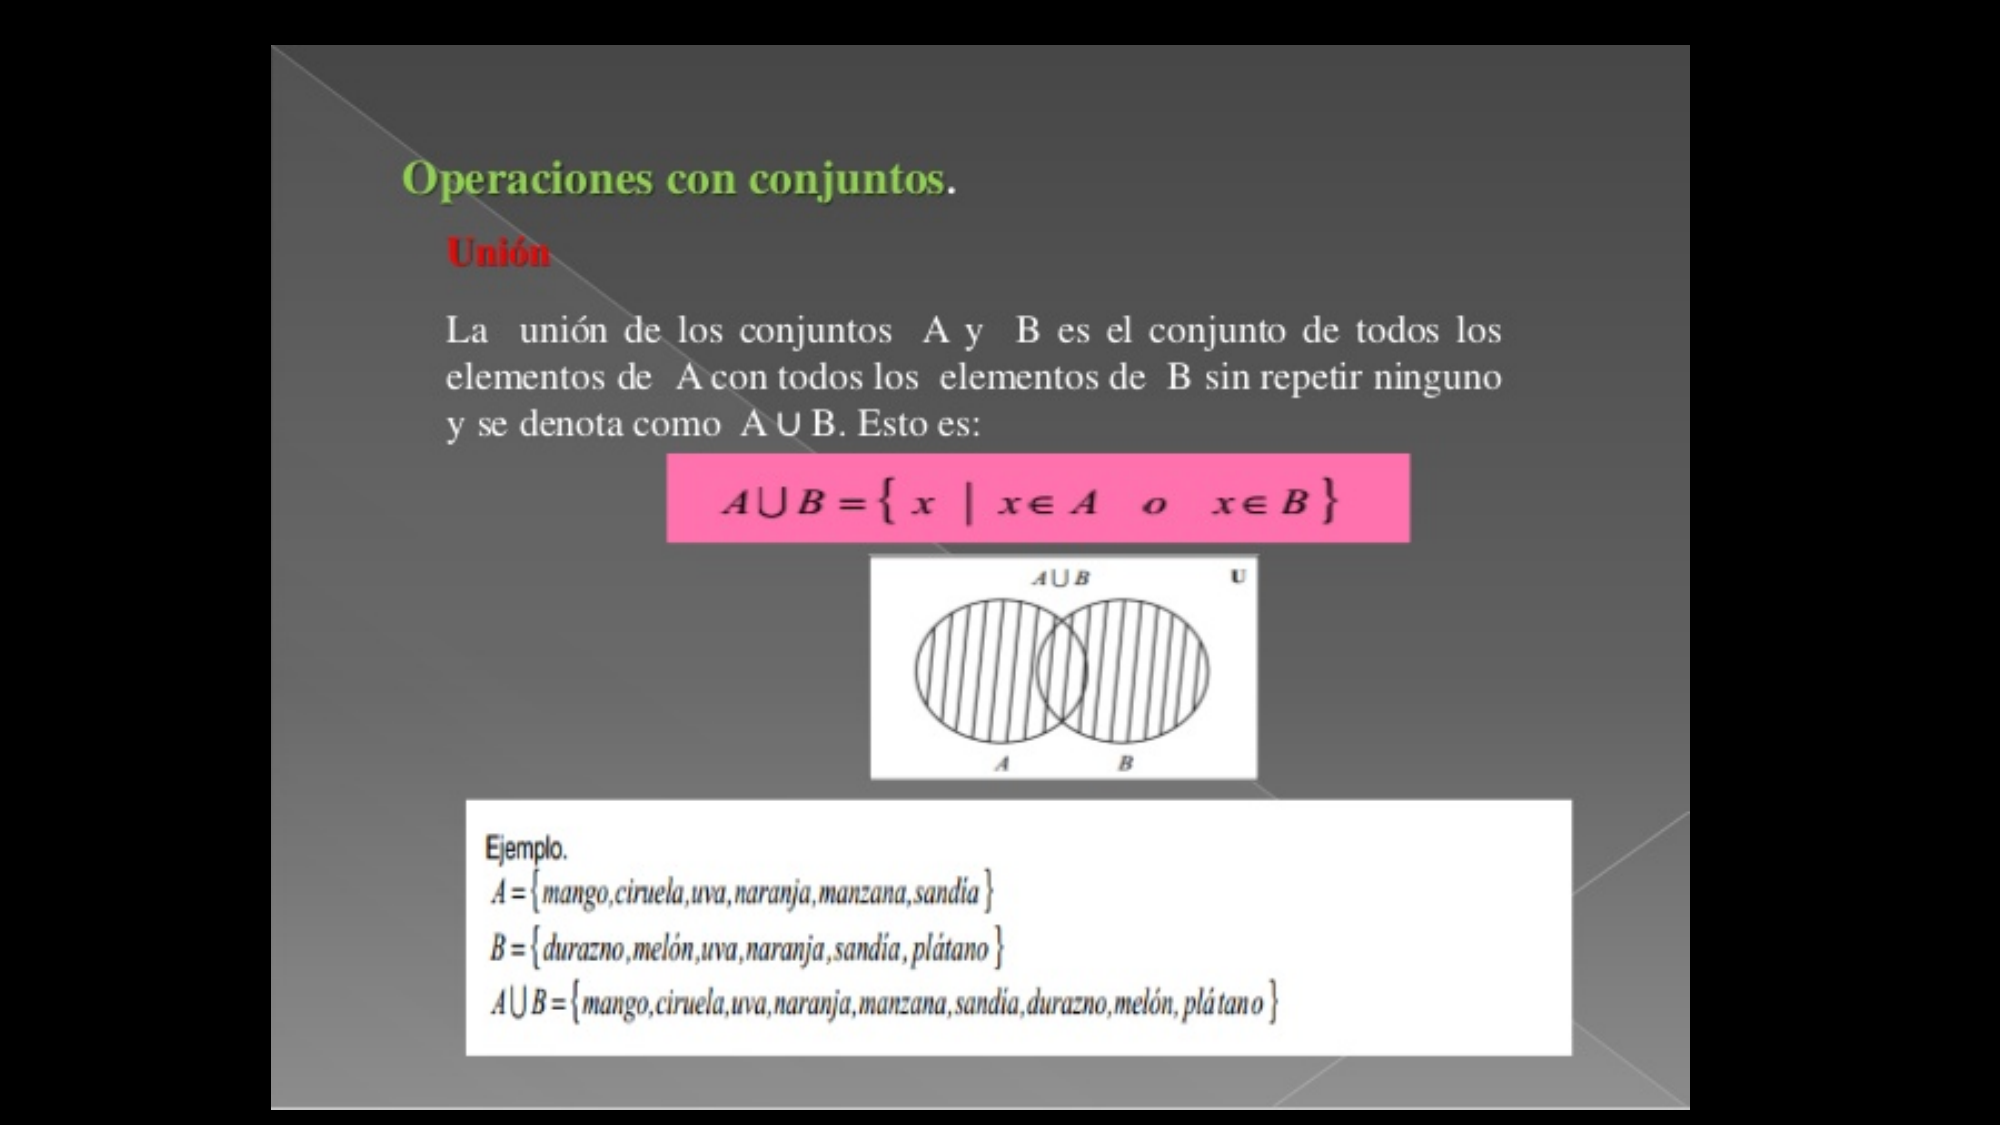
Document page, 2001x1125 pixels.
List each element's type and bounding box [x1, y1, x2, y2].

picture [271, 45, 1690, 1110]
